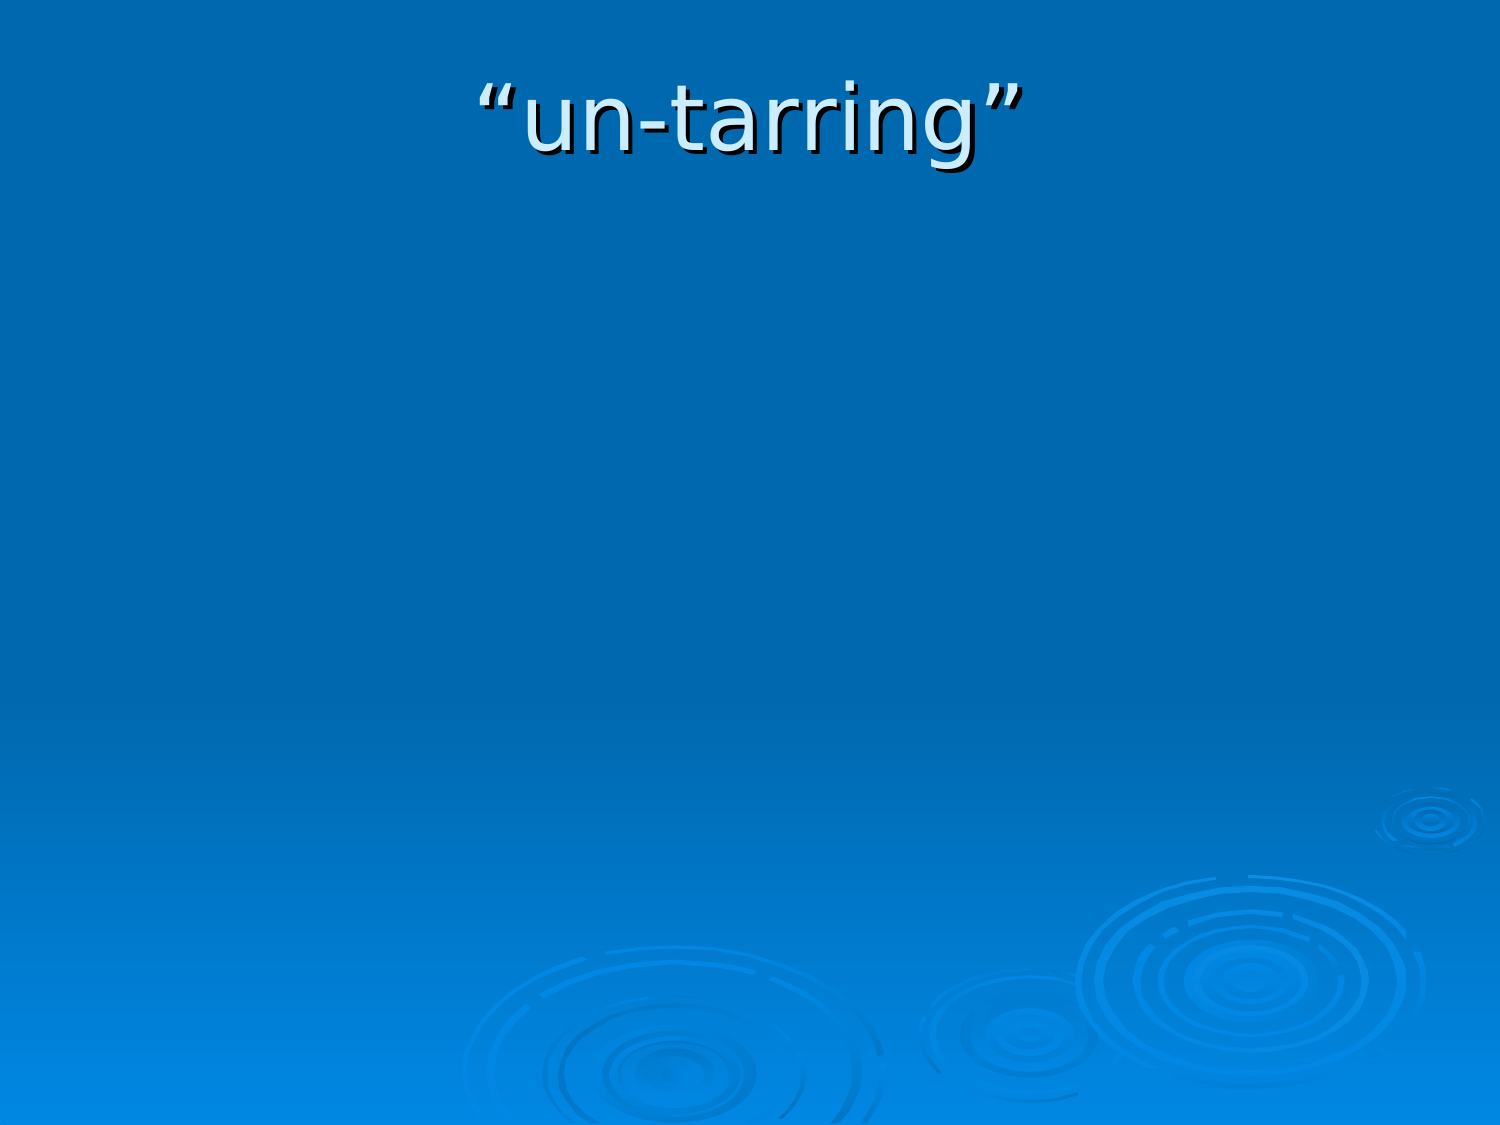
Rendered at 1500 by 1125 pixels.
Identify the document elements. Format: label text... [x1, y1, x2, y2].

title “un-tarring” [75, 45, 1426, 196]
